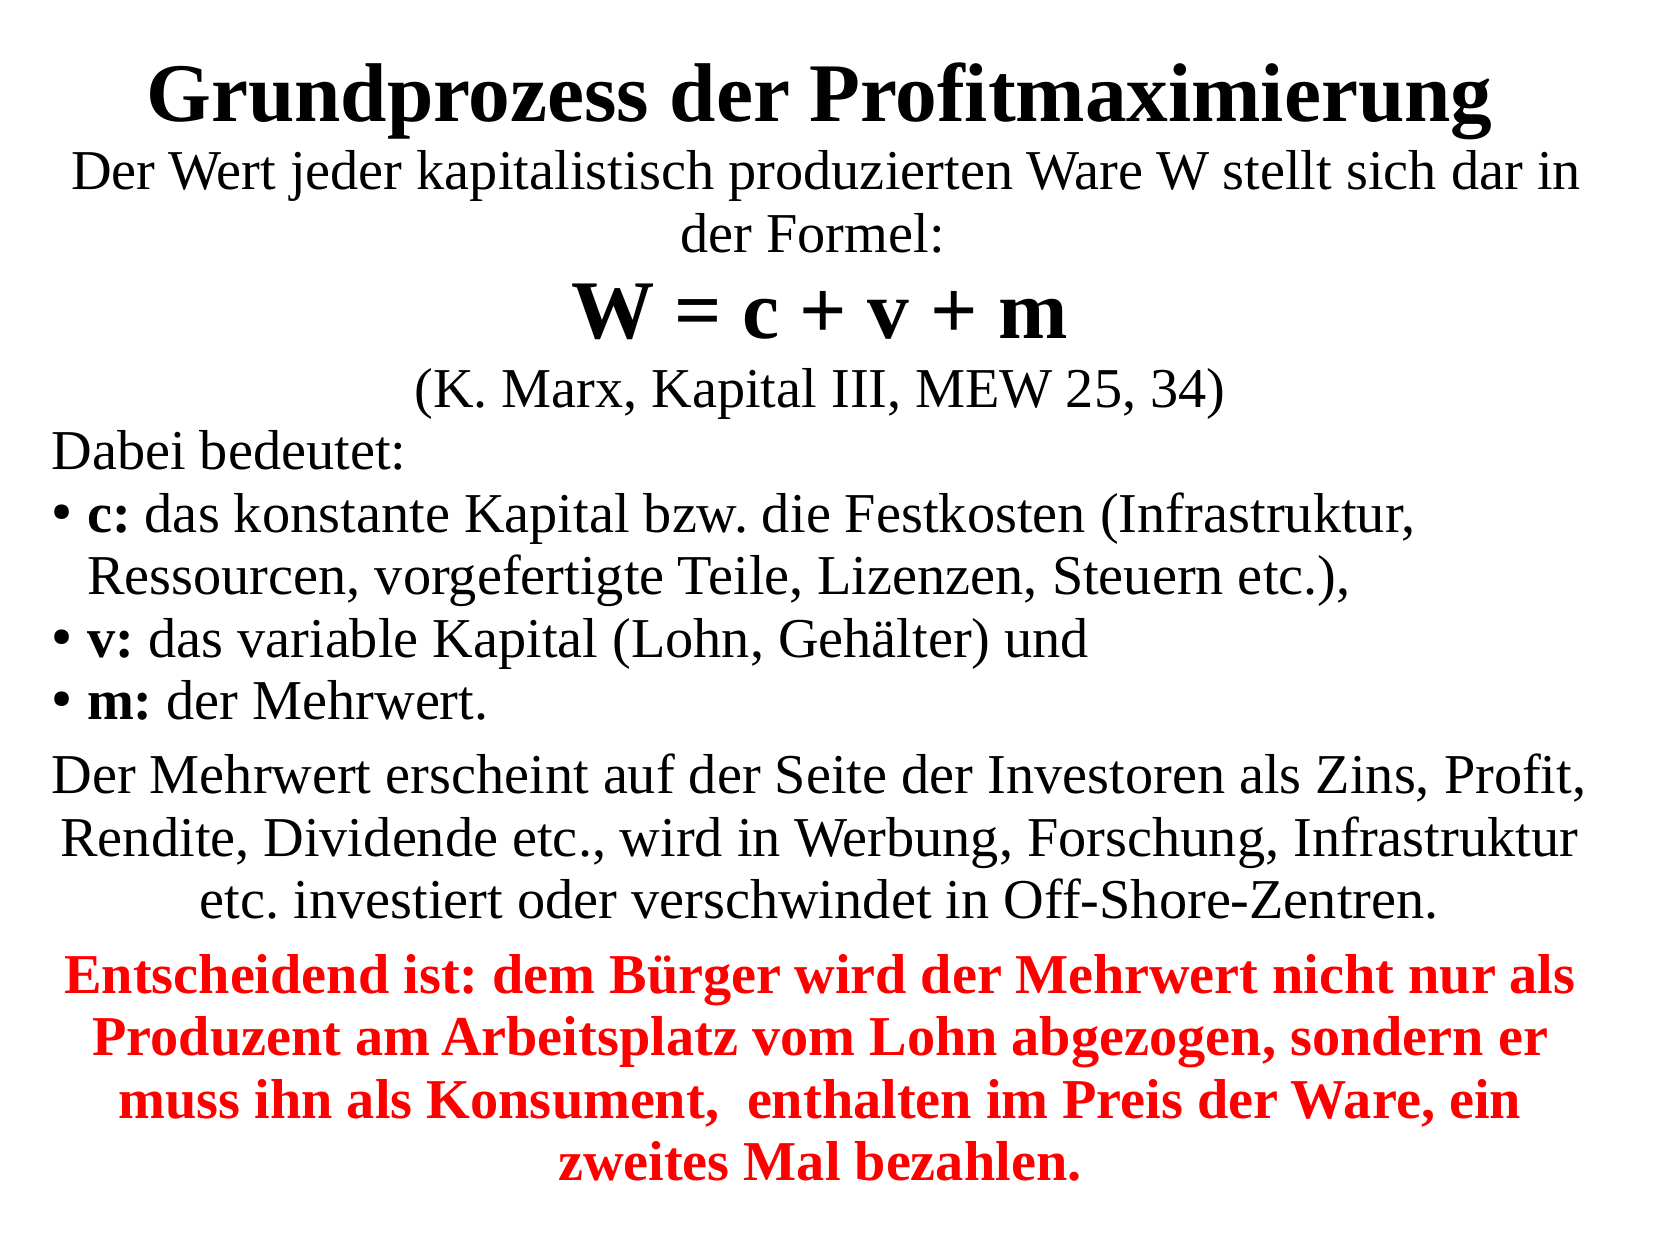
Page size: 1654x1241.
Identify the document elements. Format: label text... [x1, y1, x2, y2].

text_box Grundprozess der Profitmaximierung Der Wert jeder kapitalistisch produzierten Ware W stellt sich dar in der Formel: W = c + v + m (K. Marx, Kapital III, MEW 25, 34) Dabei bedeutet: c: das konstante Kapital bzw. die Festkosten (Infrastruktur, Ressourcen, vorgefertigte Teile, Lizenzen, Steuern etc.), v: das variable Kapital (Lohn, Gehälter) und m: der Mehrwert. Der Mehrwert erscheint auf der Seite der Investoren als Zins, Profit, Rendite, Dividende etc., wird in Werbung, Forschung, Infrastruktur etc. investiert oder verschwindet in Off-Shore-Zentren. Entscheidend ist: dem Bürger wird der Mehrwert nicht nur als Produzent am Arbeitsplatz vom Lohn abgezogen, sondern er muss ihn als Konsument, enthalten im Preis der Ware, ein zweites Mal bezahlen. [36, 40, 1619, 1201]
